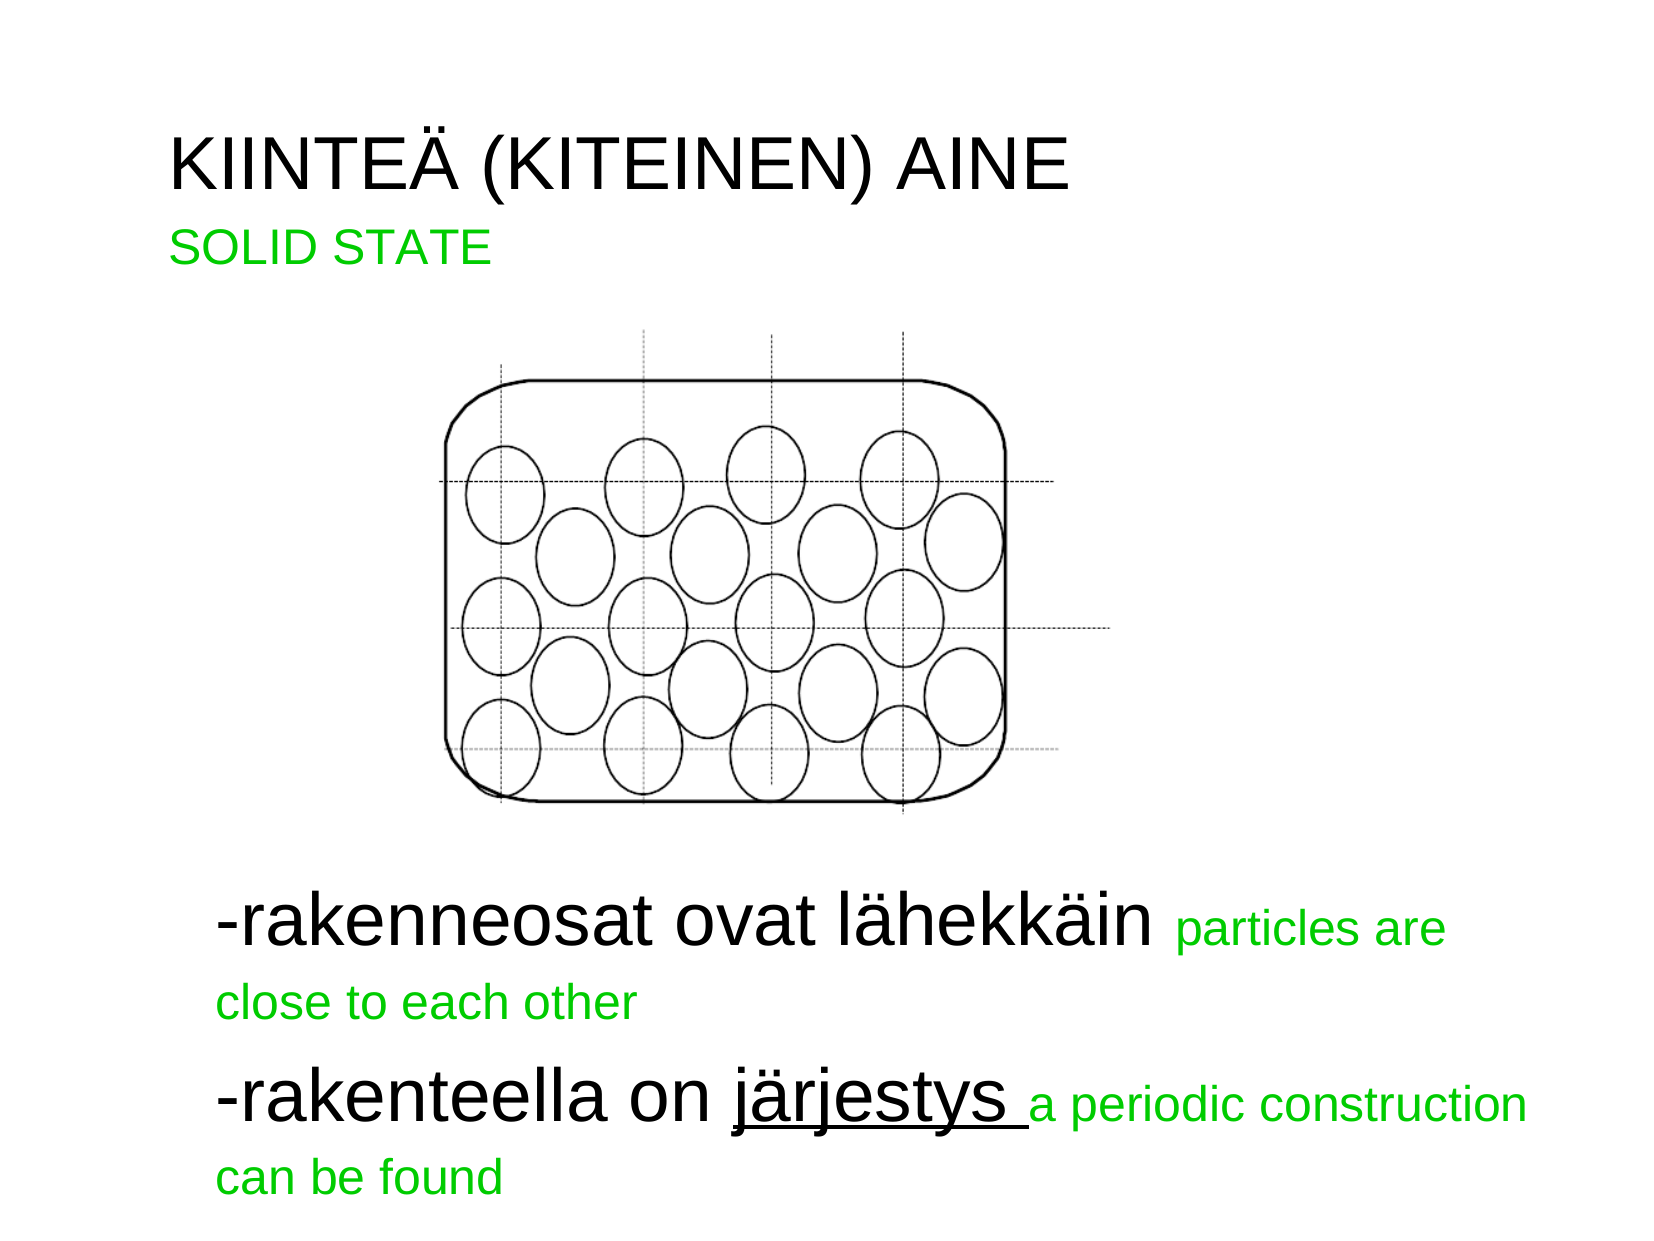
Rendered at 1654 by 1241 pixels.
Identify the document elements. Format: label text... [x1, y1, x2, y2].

text_box KIINTEÄ (KITEINEN) AINE SOLID STATE [153, 94, 1088, 213]
picture [413, 283, 1133, 837]
text_box -rakenneosat ovat lähekkäin particles are close to each other -rakenteella on järjestys a periodic construction can be found [201, 849, 1548, 1075]
